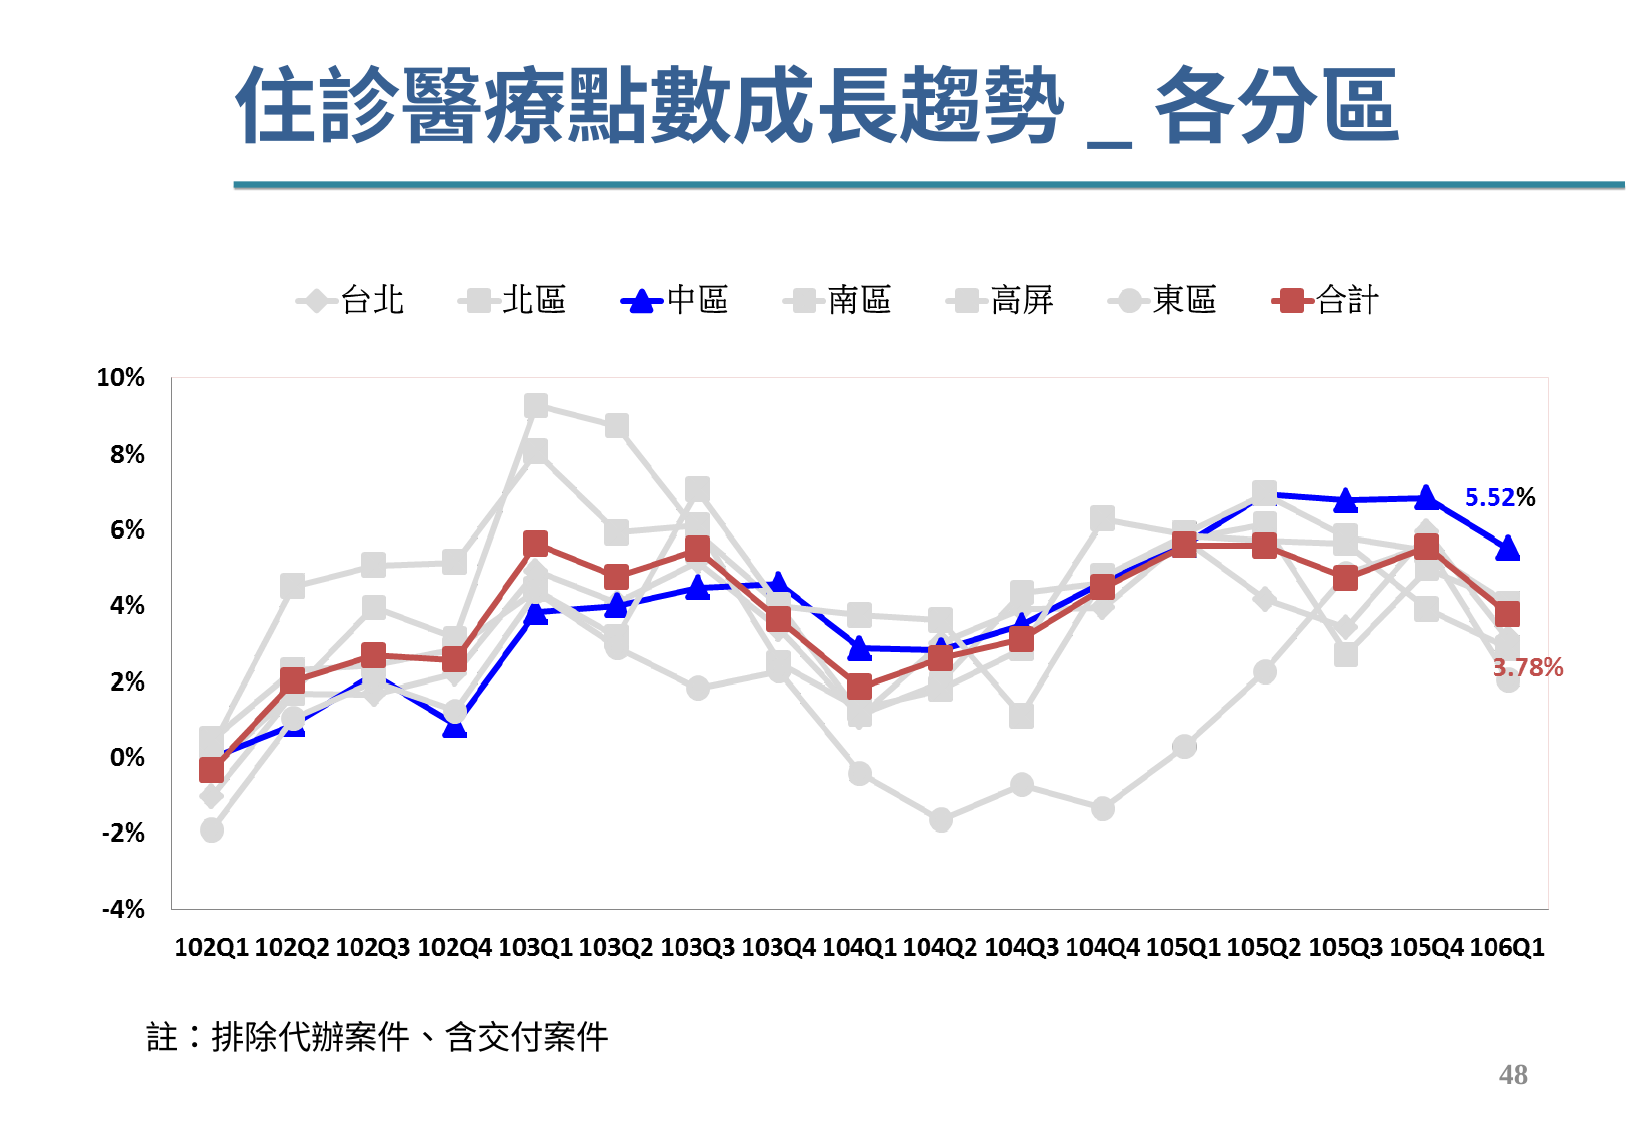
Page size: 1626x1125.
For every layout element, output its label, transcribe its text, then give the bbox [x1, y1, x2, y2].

title 住診醫療點數成長趨勢_各分區 [80, 27, 1557, 179]
picture [81, 243, 1569, 979]
text_box 註：排除代辦案件、含交付案件 [130, 1009, 626, 1104]
slide_number <編號> [1164, 1042, 1544, 1103]
